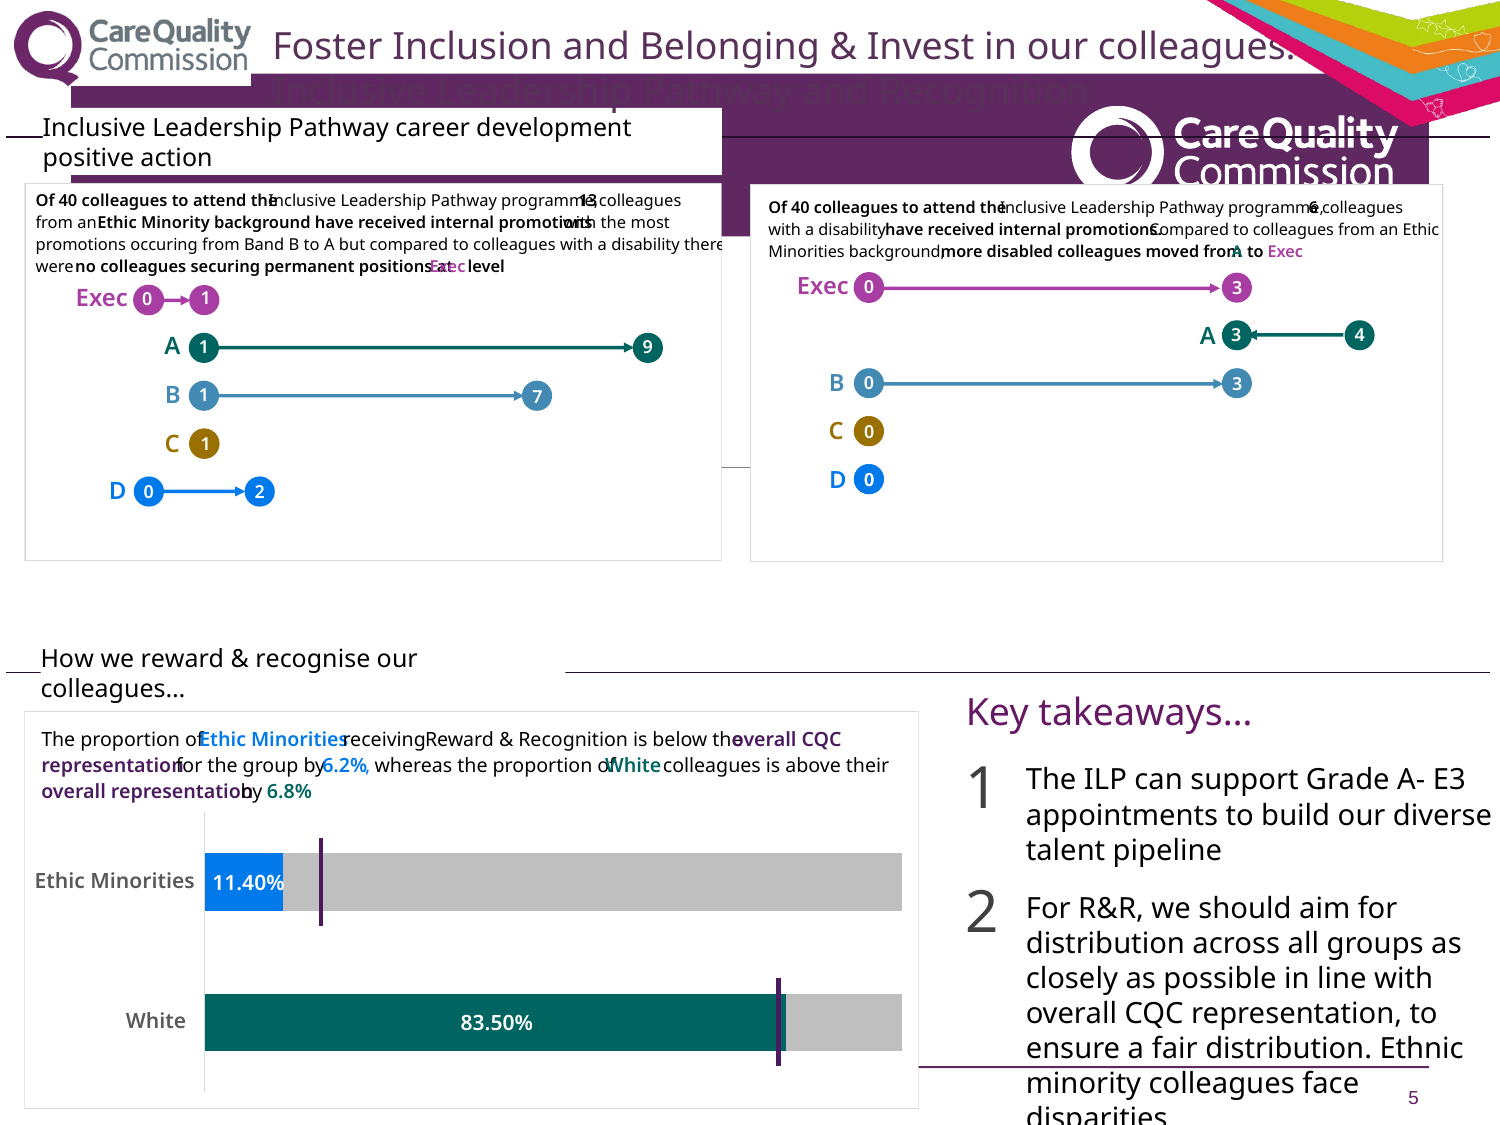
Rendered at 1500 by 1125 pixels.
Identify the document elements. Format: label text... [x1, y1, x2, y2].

text_box 2 [950, 866, 1024, 953]
picture [24, 182, 722, 562]
picture [750, 183, 1444, 563]
text_box Foster Inclusion and Belonging & Invest in our colleagues: Inclusive Leadership Pathway and Recognition [257, 14, 1206, 121]
text_box 1 [950, 743, 1024, 829]
picture [14, 11, 251, 87]
text_box For R&R, we should aim for distribution across all groups as closely as possible in line with overall CQC representation, to ensure a fair distribution. Ethnic minority colleagues face disparities [1010, 882, 1500, 1110]
title Inclusive Leadership Pathway career development positive action [42, 107, 722, 175]
picture [24, 710, 919, 1110]
text_box The ILP can support Grade A- E3 appointments to build our diverse talent pipeline [1010, 753, 1500, 875]
picture [1206, 0, 1500, 127]
text_box How we reward & recognise our colleagues… [40, 655, 566, 690]
text_box Key takeaways… [950, 680, 1391, 742]
